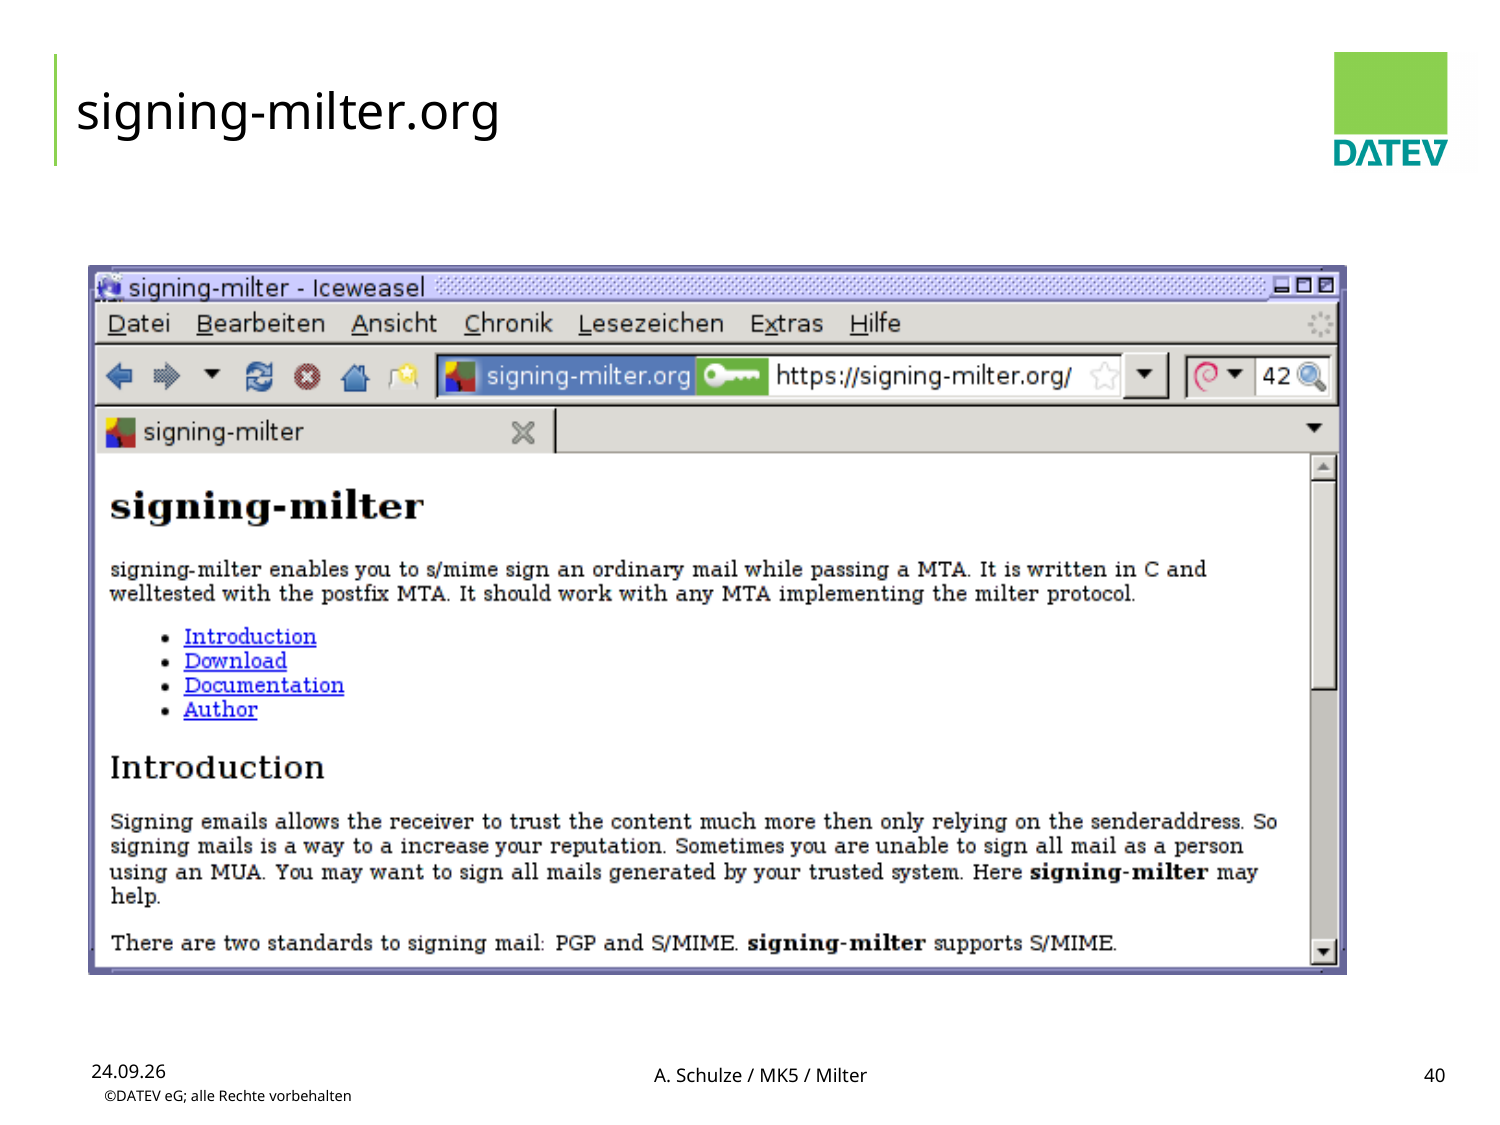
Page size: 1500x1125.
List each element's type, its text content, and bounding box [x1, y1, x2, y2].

title signing-milter.org [76, 46, 1235, 174]
picture [88, 265, 1347, 975]
picture [1333, 52, 1478, 173]
